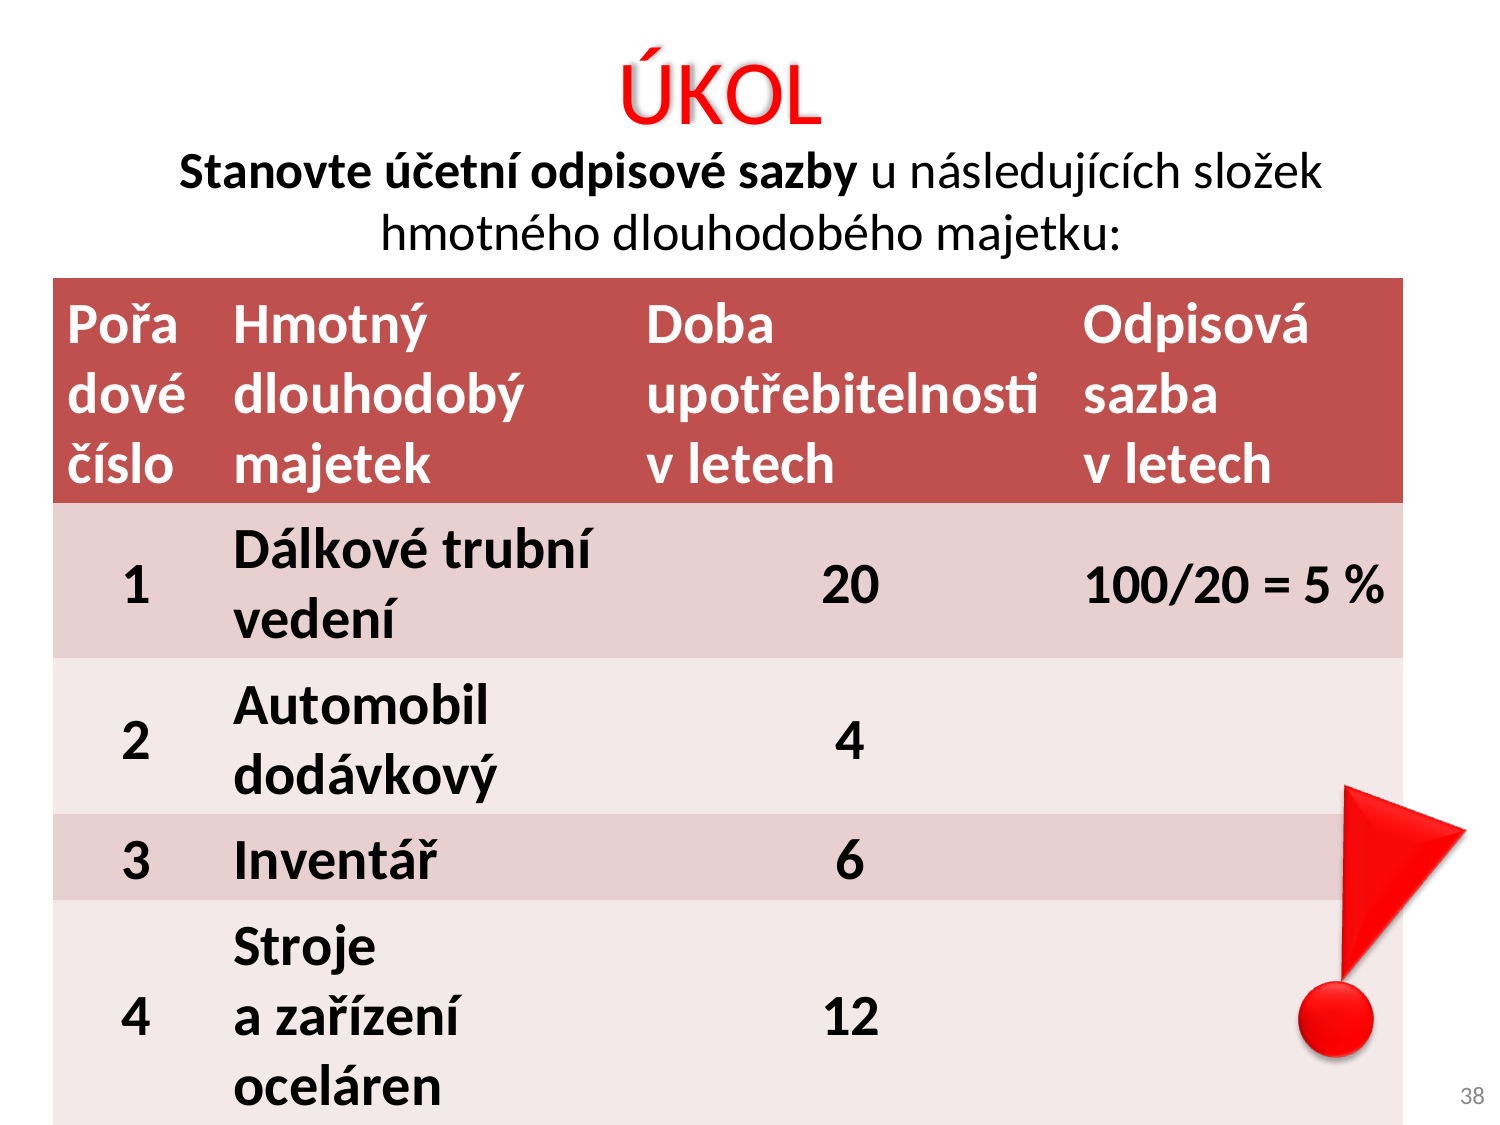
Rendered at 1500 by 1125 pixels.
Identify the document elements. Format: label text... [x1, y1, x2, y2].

table_cell 4 [632, 658, 1069, 814]
table_cell Stroje a zařízení oceláren [219, 900, 632, 1125]
picture [1289, 780, 1476, 1072]
table_cell 4 [53, 900, 219, 1125]
table_cell Dálkové trubní vedení [219, 503, 632, 658]
table_cell 100/20 = 5 % [1069, 503, 1403, 658]
table_header Odpisová sazba v letech [1069, 278, 1403, 503]
table_header Hmotný dlouhodobý majetek [219, 278, 632, 503]
table_cell 3 [53, 814, 219, 900]
table_cell [1383, 996, 1403, 1065]
title Stanovte účetní odpisové sazby u následujících složek hmotného dlouhodobého majetku: [76, 0, 1427, 369]
table_cell 12 [632, 900, 1069, 1125]
text_box <číslo> [1149, 1065, 1500, 1125]
text_box ÚKOL [598, 41, 844, 134]
table_cell [1069, 900, 1332, 1125]
table_cell [1069, 658, 1403, 814]
table_header Pořadové číslo [53, 278, 219, 503]
table_cell 1 [53, 503, 219, 658]
table_cell 20 [632, 503, 1069, 658]
table_header Doba upotřebitelnosti v letech [632, 278, 1069, 503]
table_cell 2 [53, 658, 219, 814]
table_cell [1069, 814, 1332, 900]
table_cell Inventář [219, 814, 632, 900]
table_cell 6 [632, 814, 1069, 900]
table_cell Automobil dodávkový [219, 658, 632, 814]
picture [537, 0, 904, 167]
